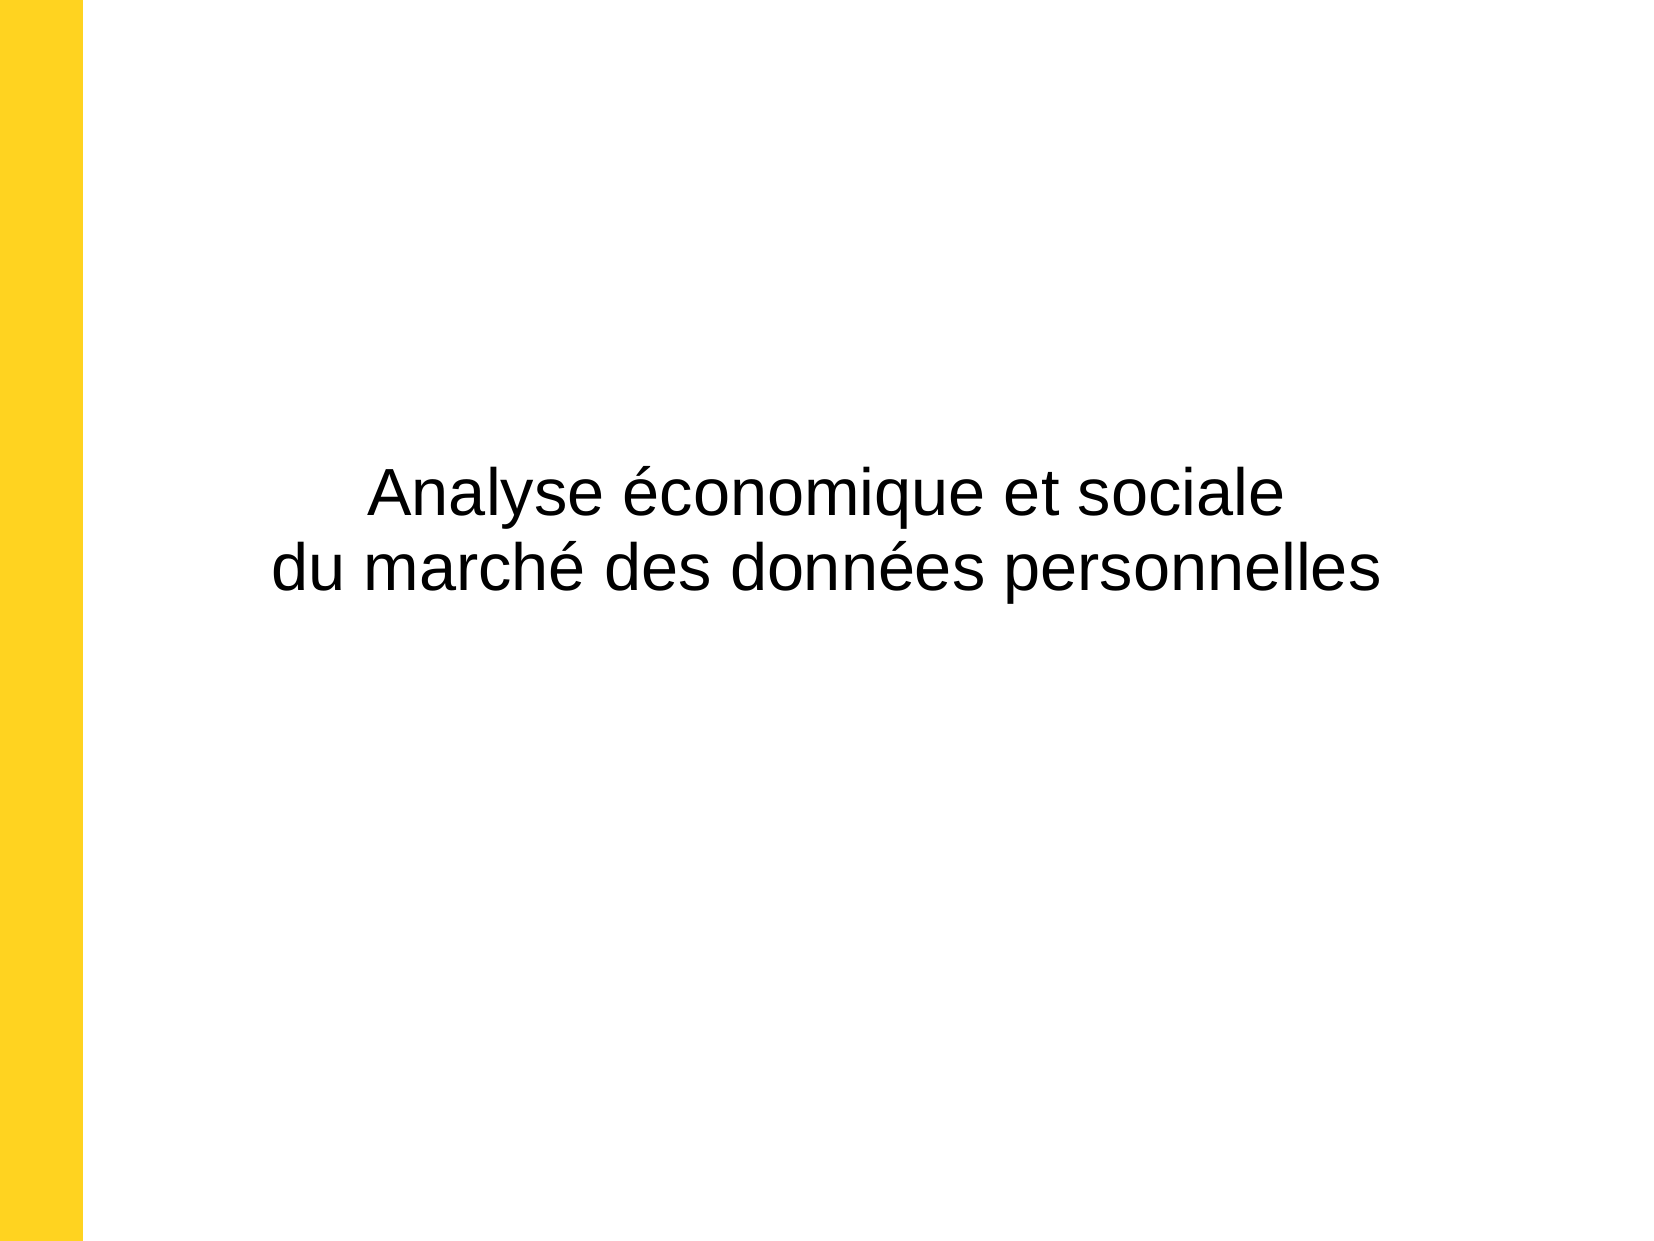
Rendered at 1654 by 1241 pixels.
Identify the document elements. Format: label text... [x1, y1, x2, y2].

text_box [0, 0, 83, 1241]
subtitle Analyse économique et sociale du marché des données personnelles [83, 49, 1571, 1010]
